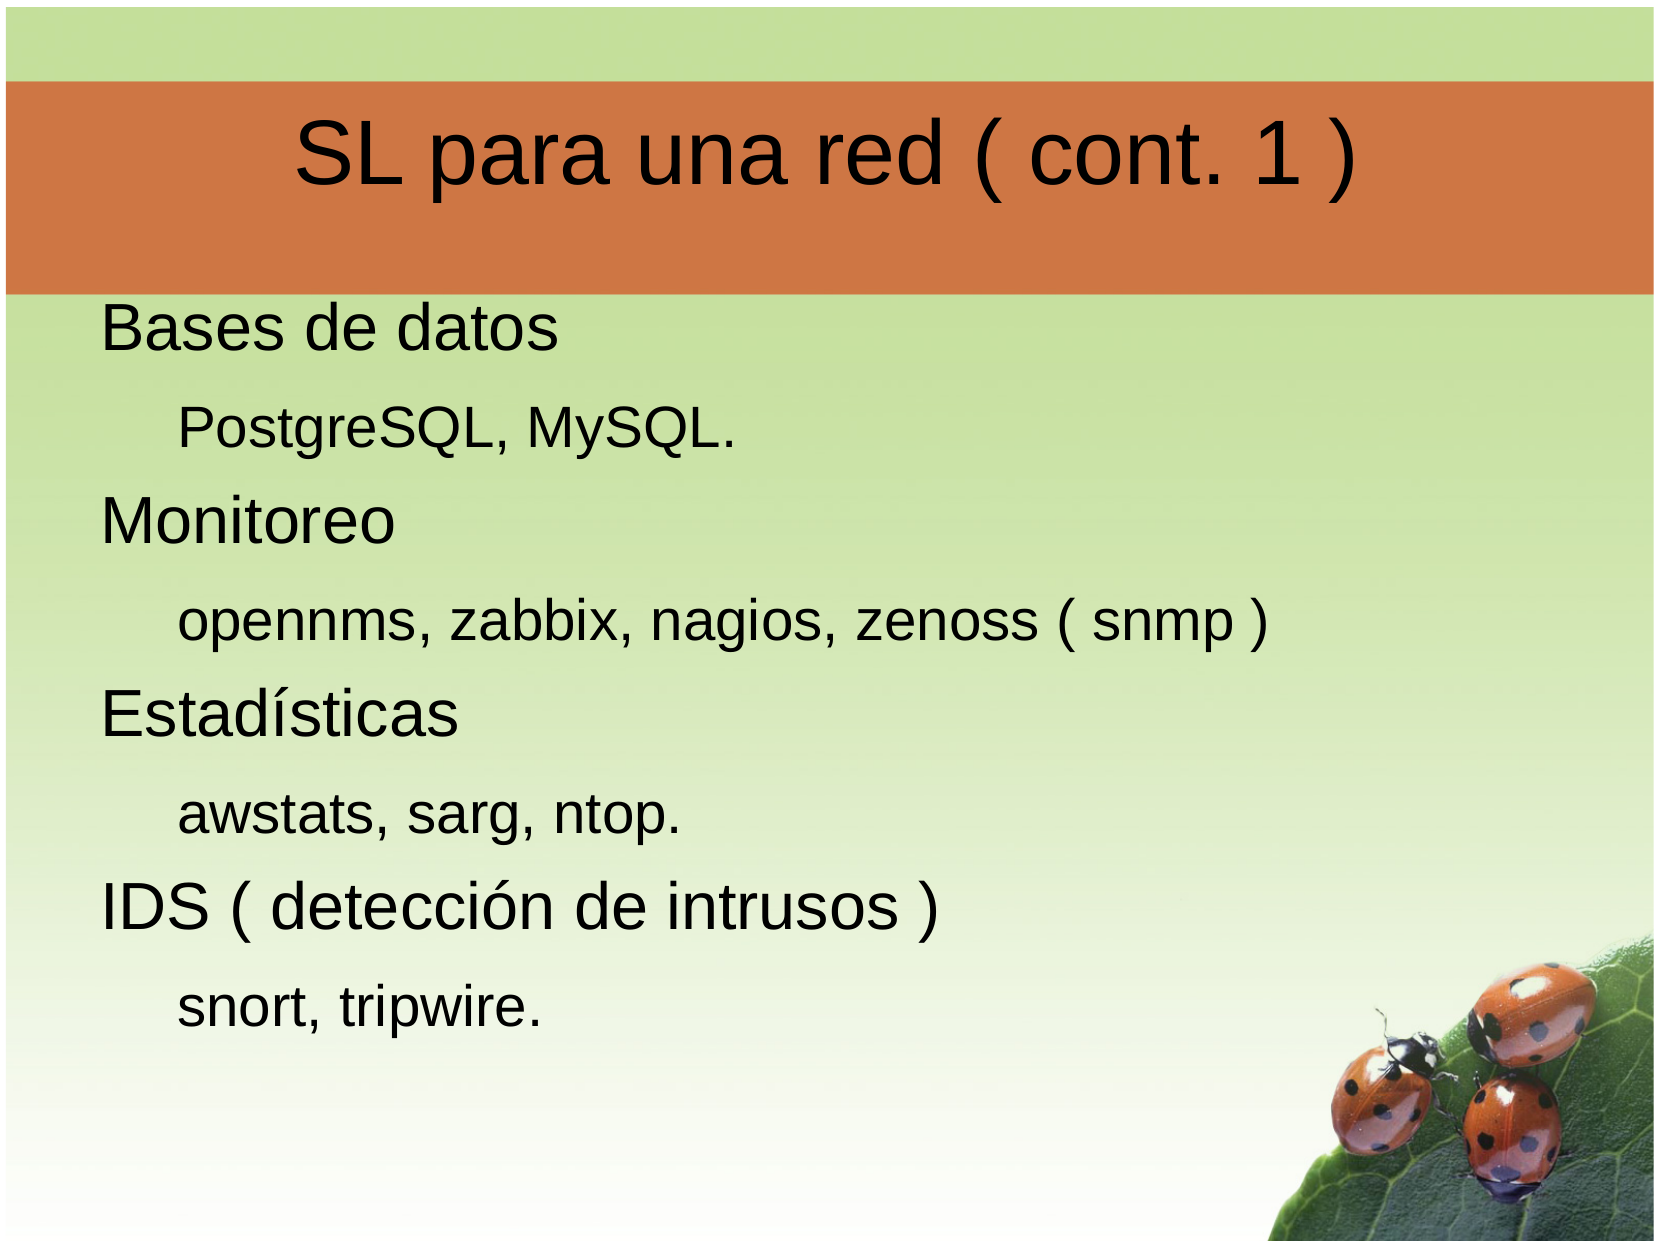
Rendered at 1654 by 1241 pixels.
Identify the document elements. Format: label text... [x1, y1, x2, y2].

list Bases de datos PostgreSQL, MySQL. Monitoreo opennms, zabbix, nagios, zenoss ( snmp ) Estadísticas awstats, sarg, ntop. IDS ( detección de intrusos ) snort, tripwire. [82, 290, 1571, 1094]
title SL para una red ( cont. 1 ) [82, 56, 1571, 250]
picture [5, 7, 1654, 1241]
